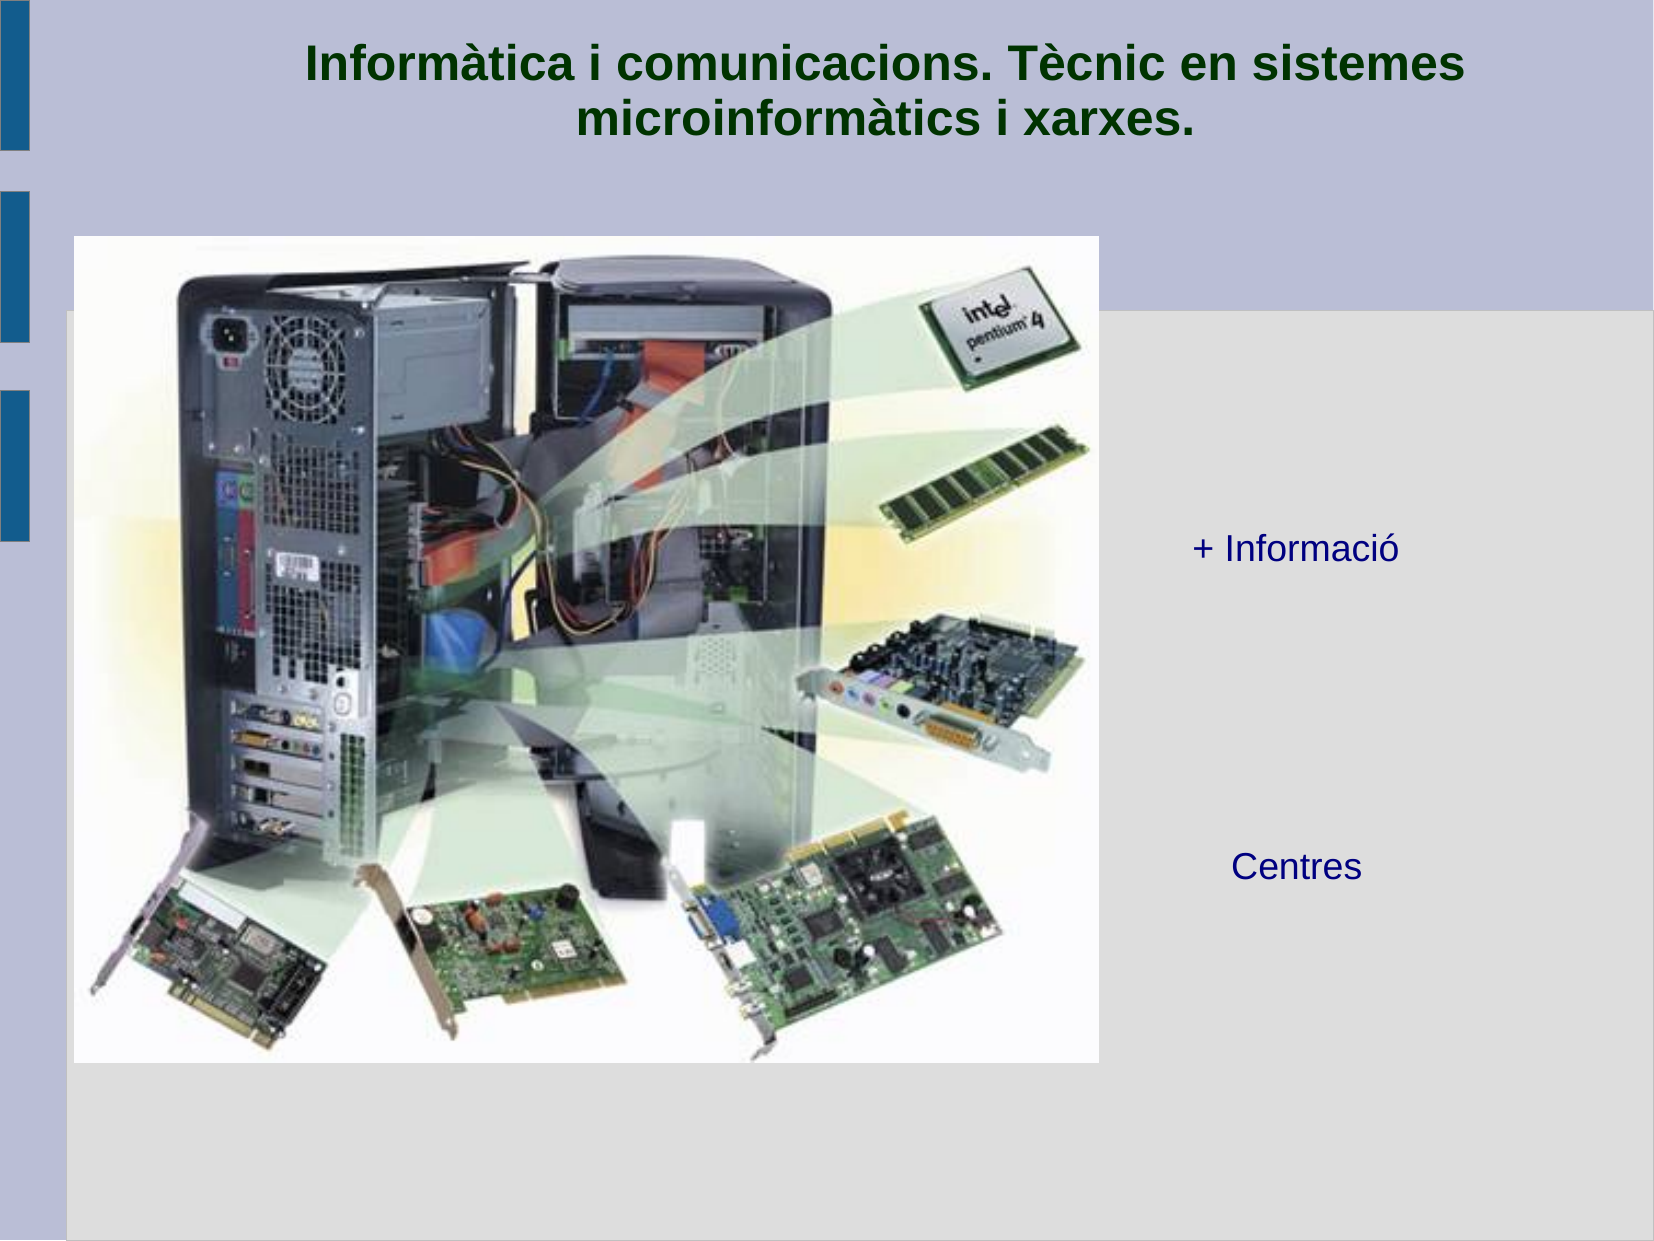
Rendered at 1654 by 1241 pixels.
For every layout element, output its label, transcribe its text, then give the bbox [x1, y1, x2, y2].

picture [74, 236, 1099, 1063]
text_box + Informació [1177, 519, 1441, 590]
text_box Centres [1216, 838, 1405, 909]
title Informàtica i comunicacions. Tècnic en sistemes microinformàtics i xarxes. [177, 33, 1595, 148]
